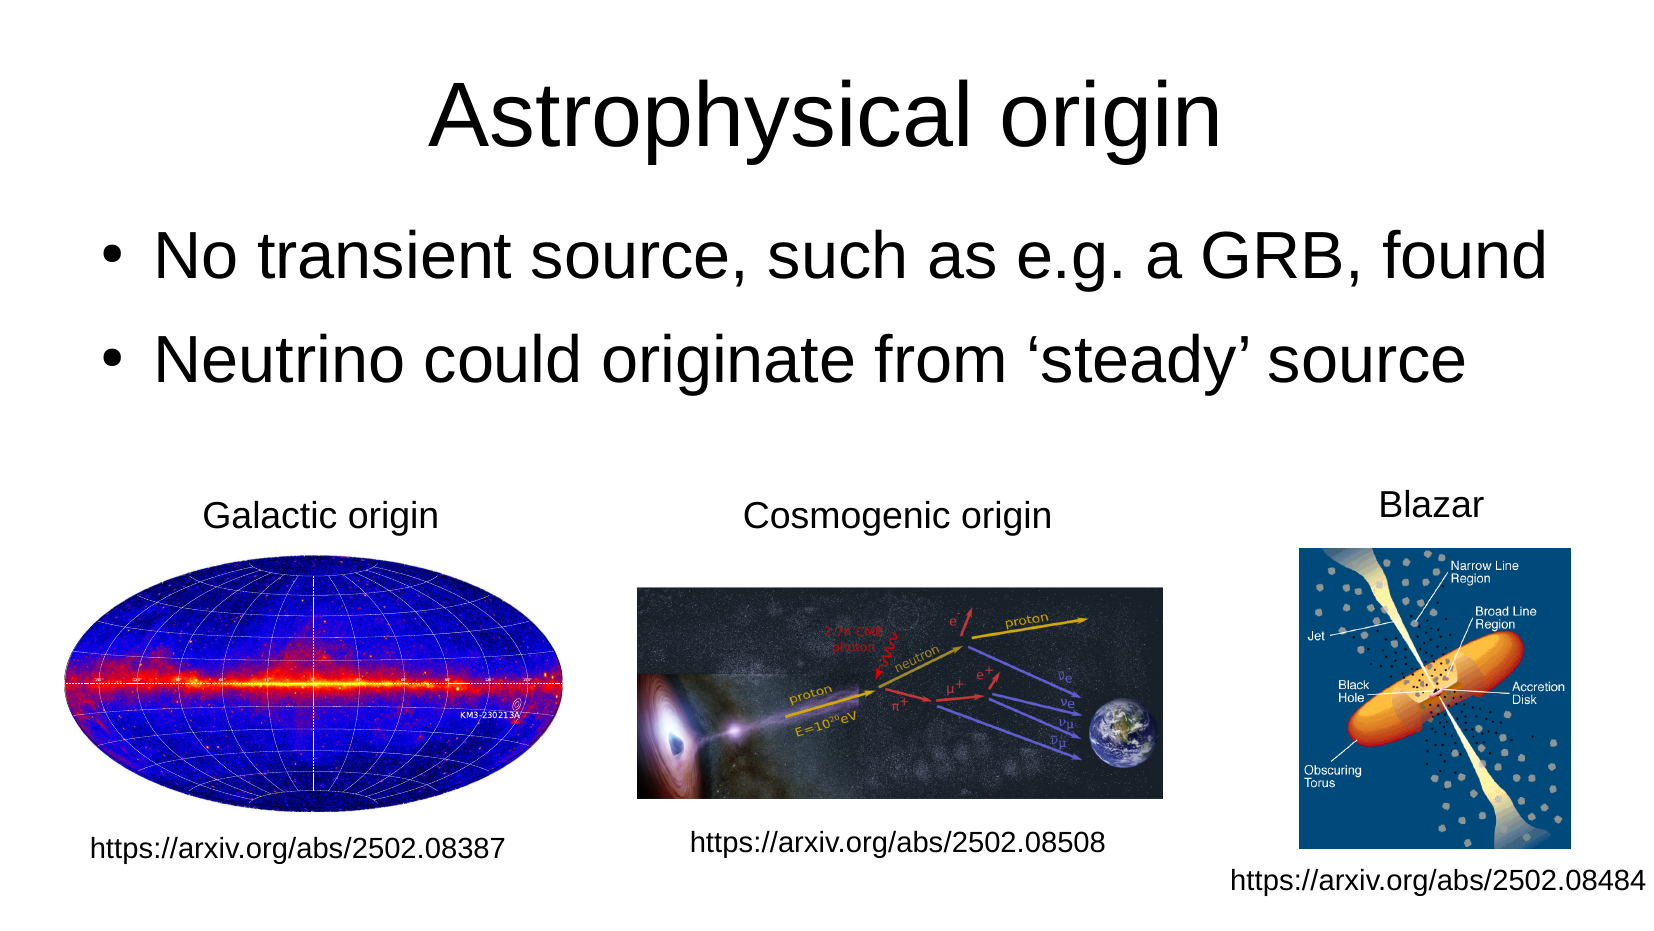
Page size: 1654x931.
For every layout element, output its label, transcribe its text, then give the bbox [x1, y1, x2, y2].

text_box Cosmogenic origin [728, 487, 1104, 545]
text_box Galactic origin [187, 487, 526, 545]
picture [637, 586, 1163, 799]
title Astrophysical origin [82, 37, 1571, 193]
text_box Blazar [1363, 475, 1514, 533]
picture [64, 555, 563, 812]
list No transient source, such as e.g. a GRB, found Neutrino could originate from ‘steady’ source [82, 217, 1571, 451]
picture [1299, 548, 1571, 849]
text_box https://arxiv.org/abs/2502.08508 [675, 819, 1126, 867]
text_box https://arxiv.org/abs/2502.08387 [75, 825, 526, 924]
text_box https://arxiv.org/abs/2502.08484 [1215, 856, 1654, 914]
